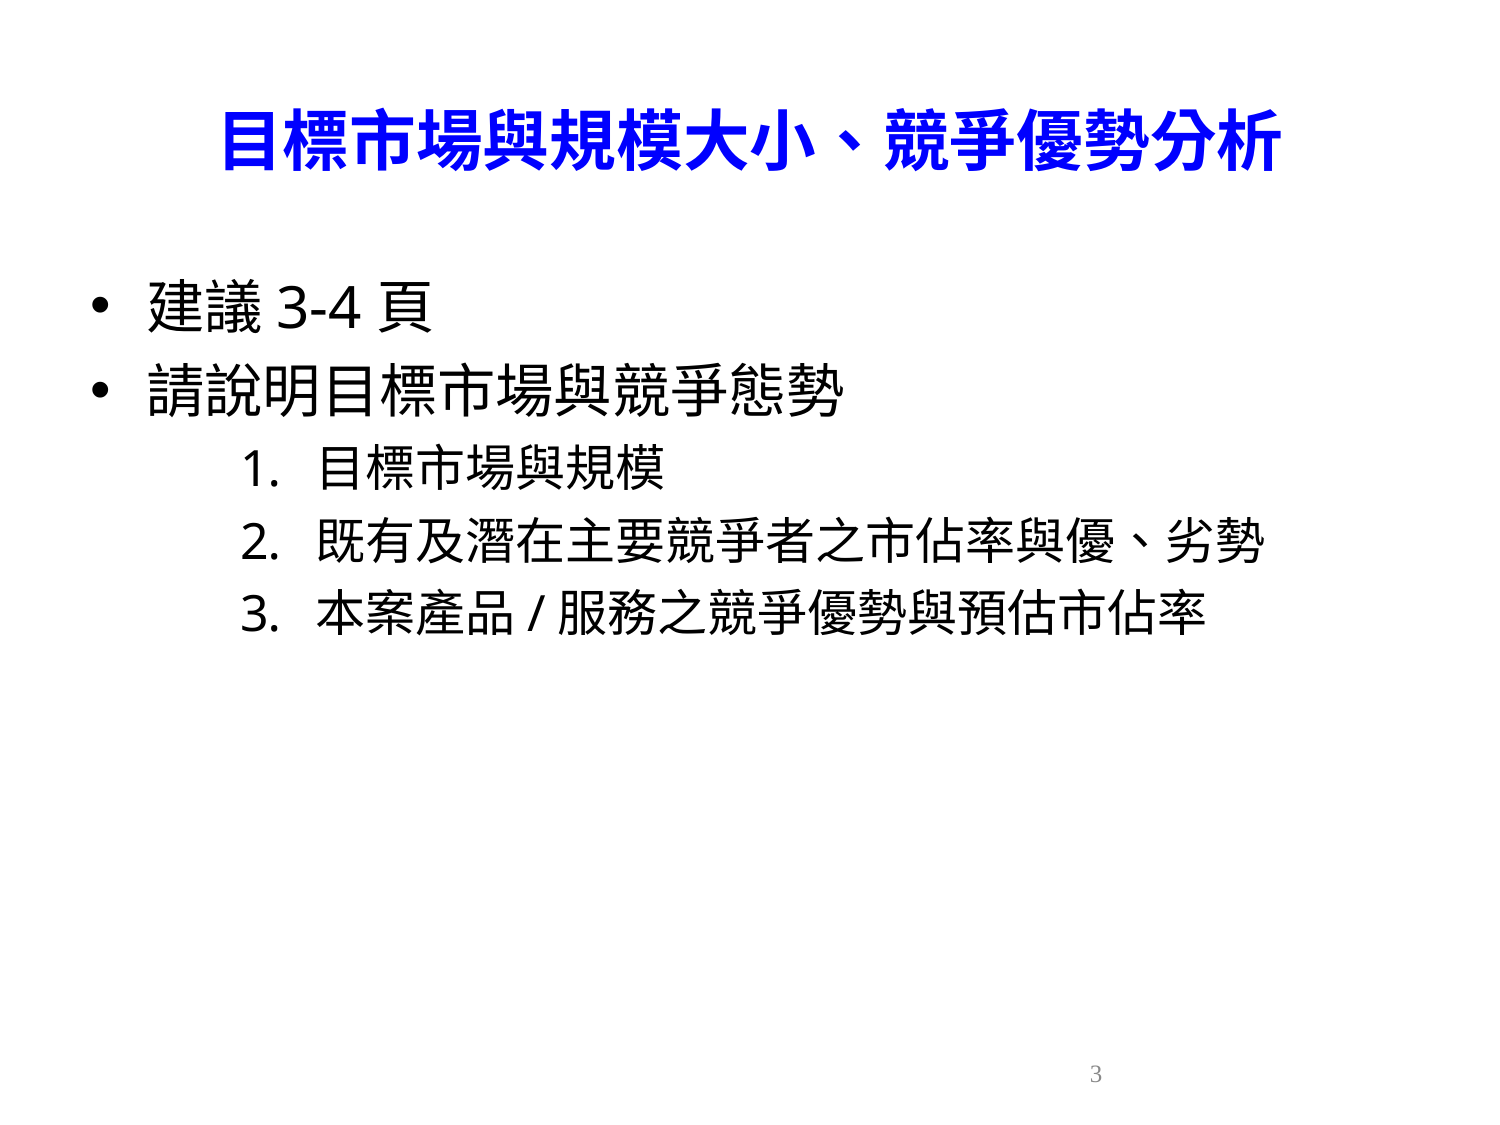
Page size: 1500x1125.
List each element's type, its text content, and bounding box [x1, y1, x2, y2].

title 目標市場與規模大小、競爭優勢分析 [75, 45, 1426, 233]
text_box [1074, 1042, 1426, 1103]
list 建議3-4頁 請說明目標市場與競爭態勢 目標市場與規模 既有及潛在主要競爭者之市佔率與優、劣勢 本案產品/服務之競爭優勢與預估市佔率 [75, 262, 1426, 1005]
